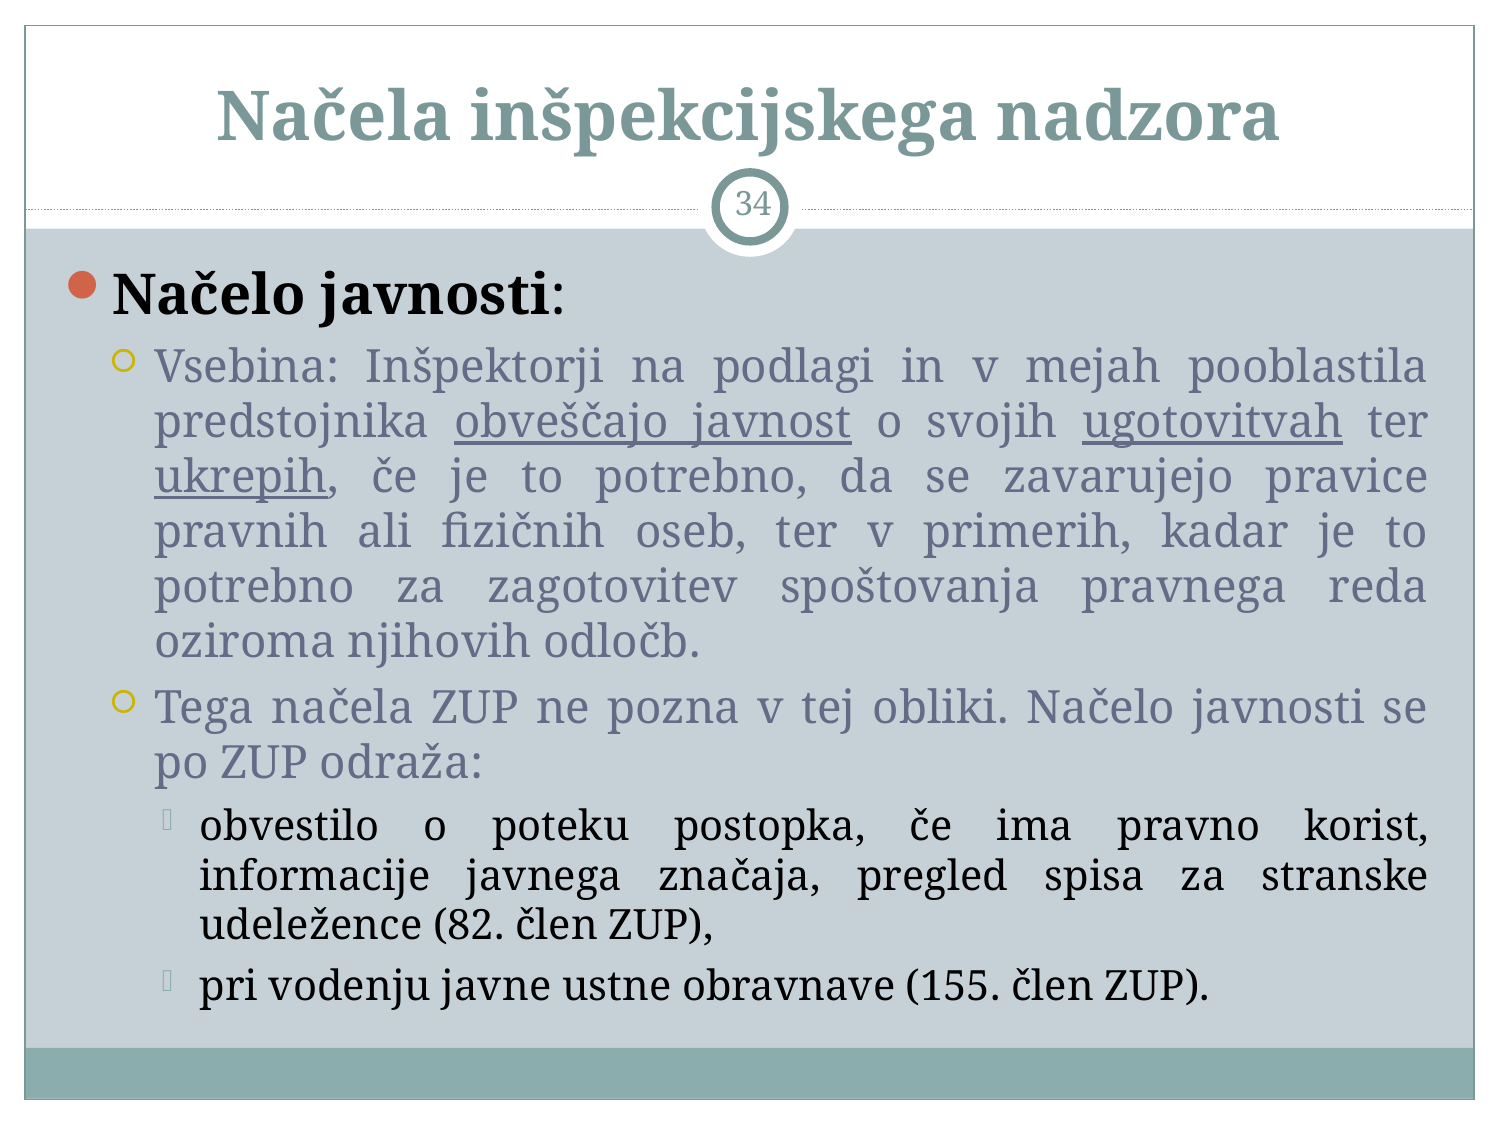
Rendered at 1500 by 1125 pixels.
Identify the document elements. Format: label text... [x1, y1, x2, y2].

list Načelo javnosti: Vsebina: Inšpektorji na podlagi in v mejah pooblastila predstojnika obveščajo javnost o svojih ugotovitvah ter ukrepih, če je to potrebno, da se zavarujejo pravice pravnih ali fizičnih oseb, ter v primerih, kadar je to potrebno za zagotovitev spoštovanja pravnega reda oziroma njihovih odločb. Tega načela ZUP ne pozna v tej obliki. Načelo javnosti se po ZUP odraža: obvestilo o poteku postopka, če ima pravno korist, informacije javnega značaja, pregled spisa za stranske udeležence (82. člen ZUP), pri vodenju javne ustne obravnave (155. člen ZUP). [49, 250, 1445, 1071]
title Načela inšpekcijskega nadzora [49, 37, 1450, 162]
text_box <number> [715, 168, 791, 241]
